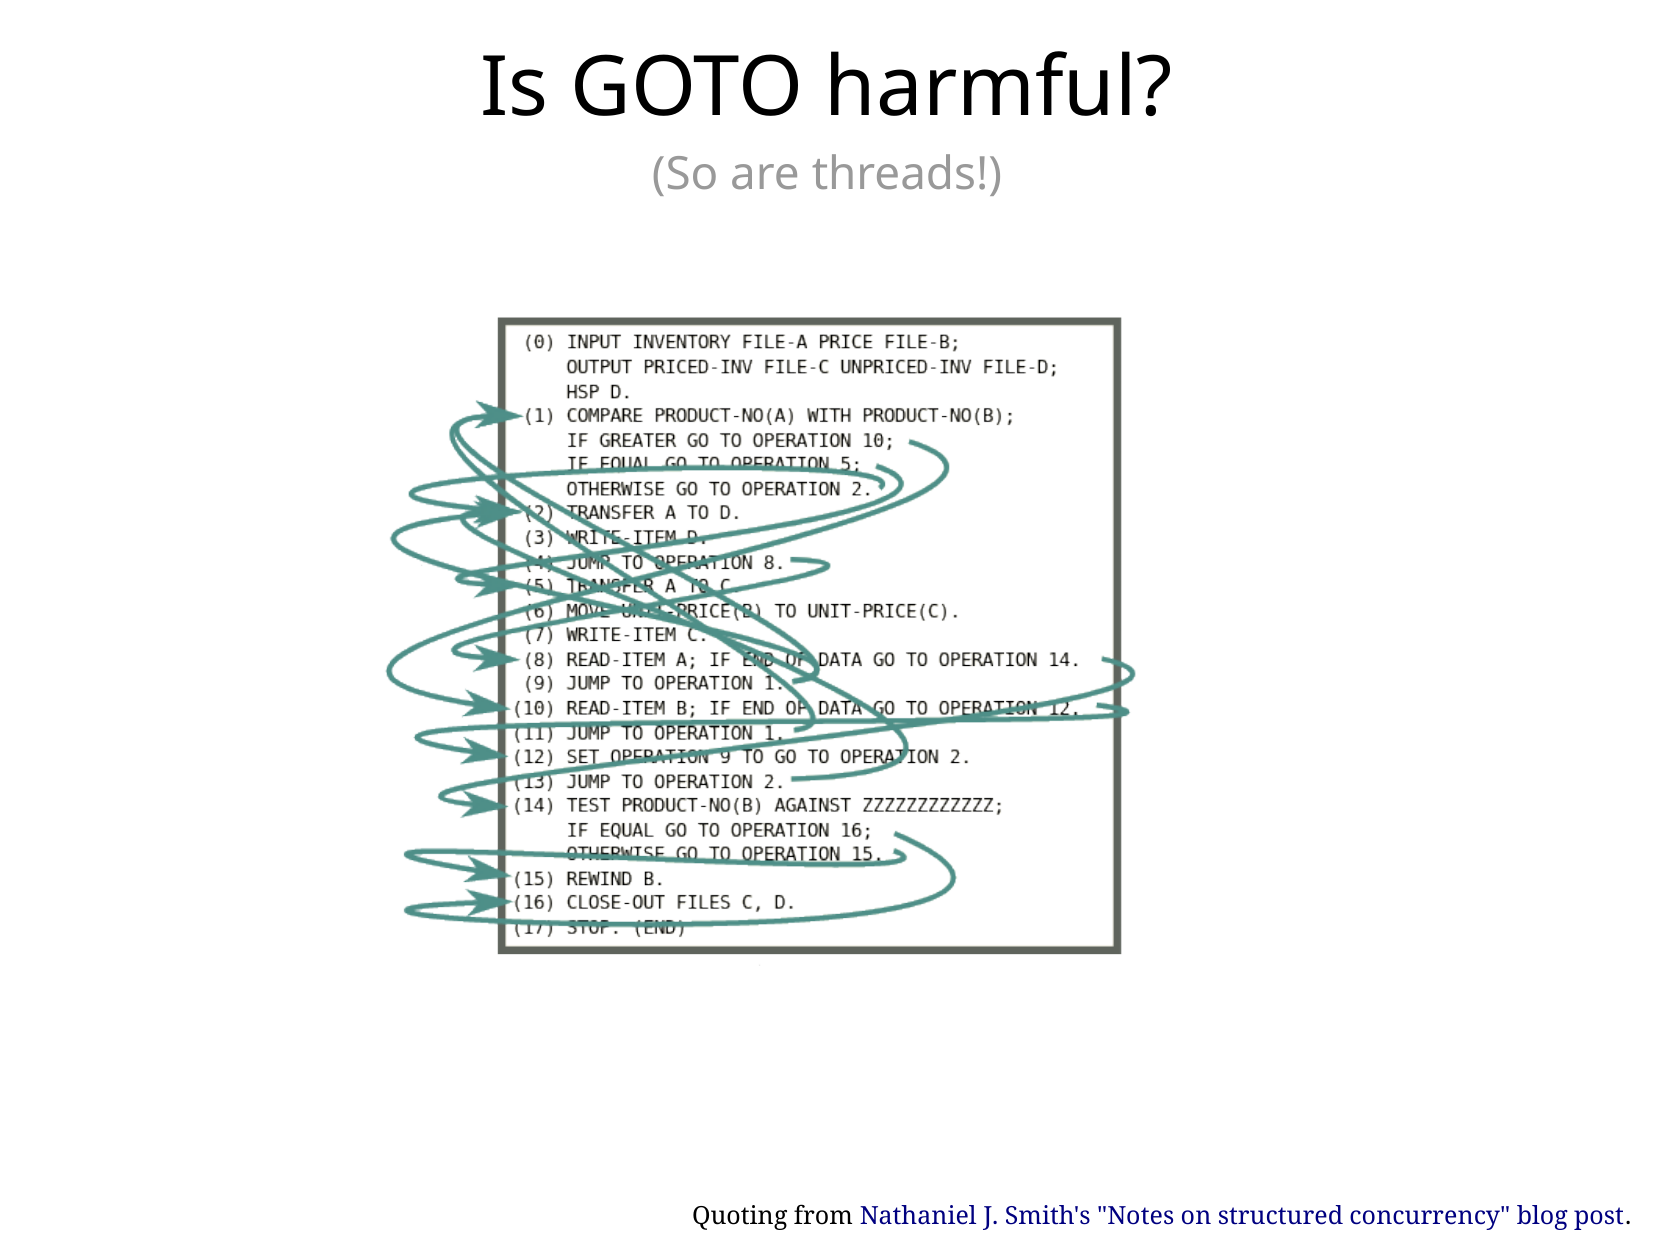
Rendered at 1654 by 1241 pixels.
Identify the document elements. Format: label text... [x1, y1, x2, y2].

picture [343, 294, 1150, 966]
text_box Quoting from Nathaniel J. Smith's "Notes on structured concurrency" blog post. [581, 1190, 1647, 1241]
title Is GOTO harmful? (So are threads!) [83, 33, 1572, 197]
